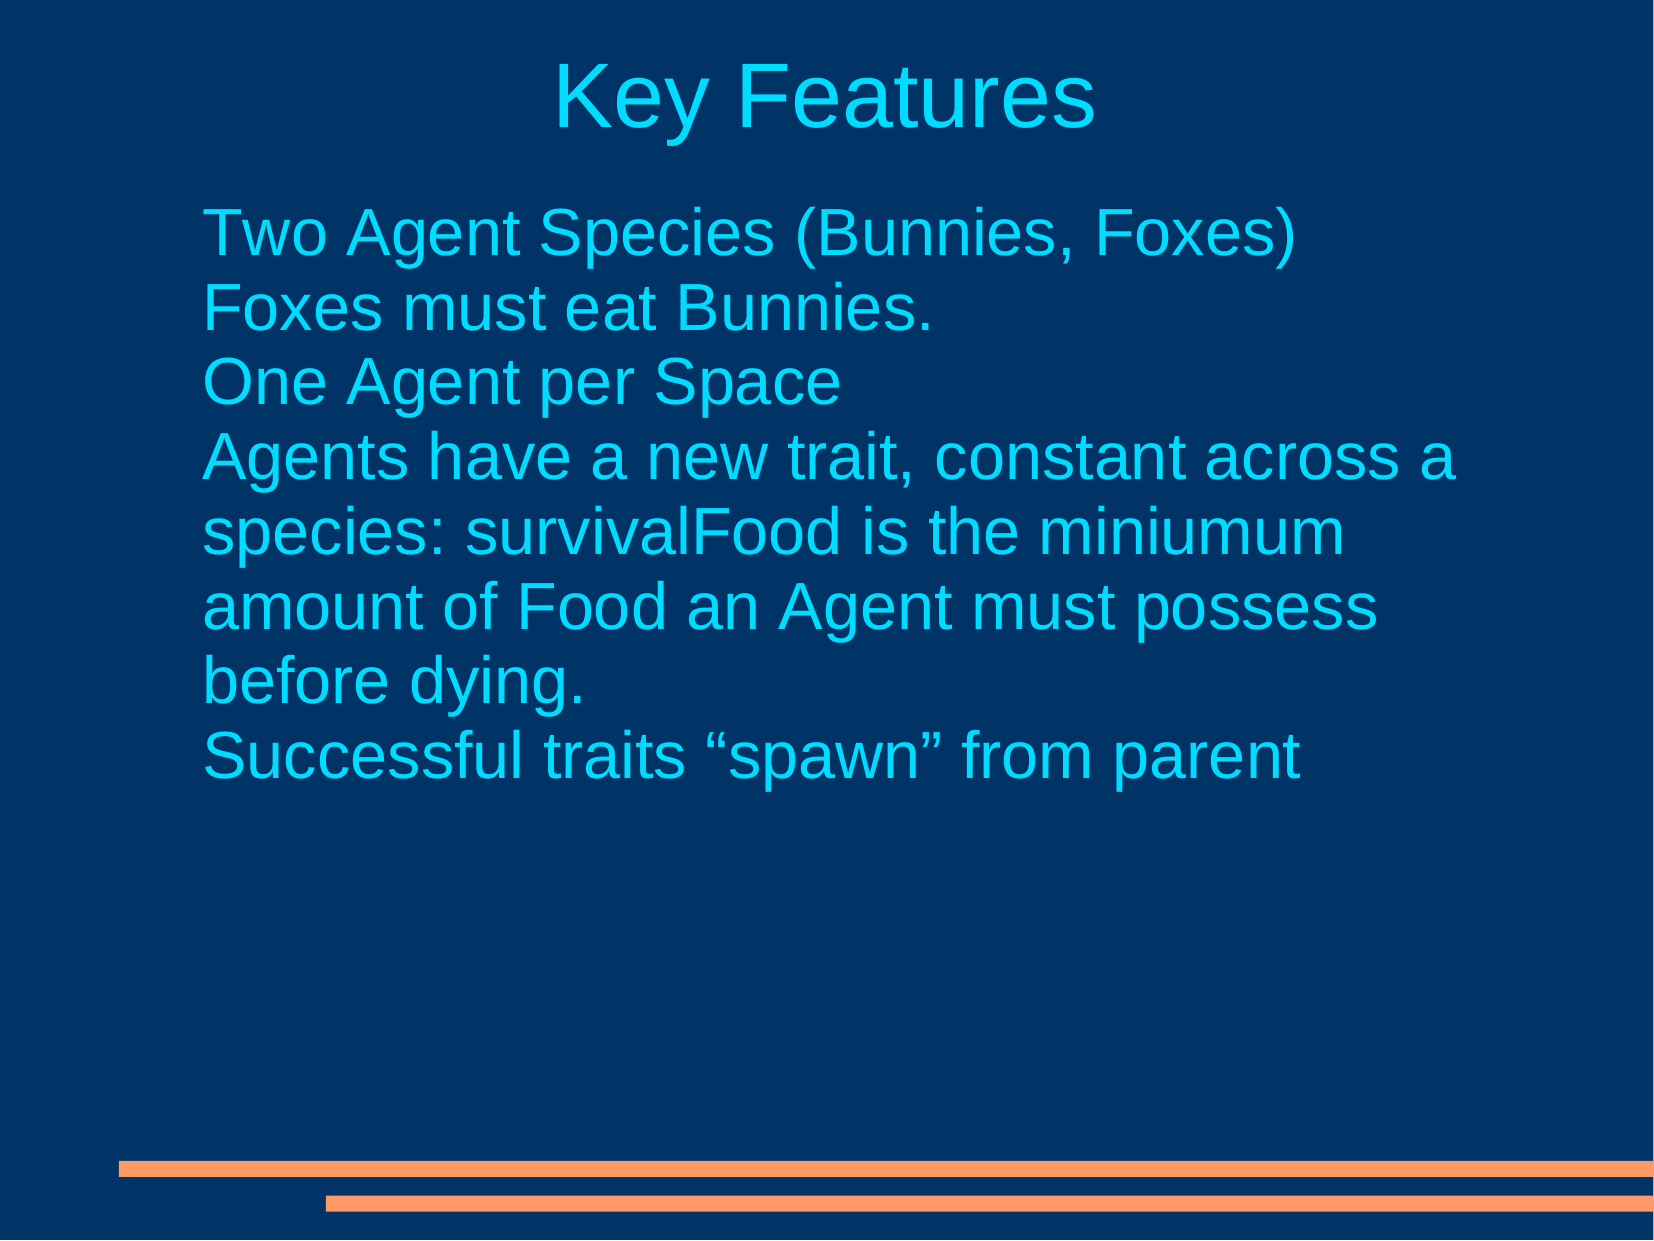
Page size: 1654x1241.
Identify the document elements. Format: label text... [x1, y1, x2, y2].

text_box Key Features [337, 37, 1313, 155]
text_box Two Agent Species (Bunnies, Foxes) Foxes must eat Bunnies. One Agent per Space Agents have a new trait, constant across a species: survivalFood is the miniumum amount of Food an Agent must possess before dying. Successful traits “spawn” from parent [187, 187, 1501, 801]
